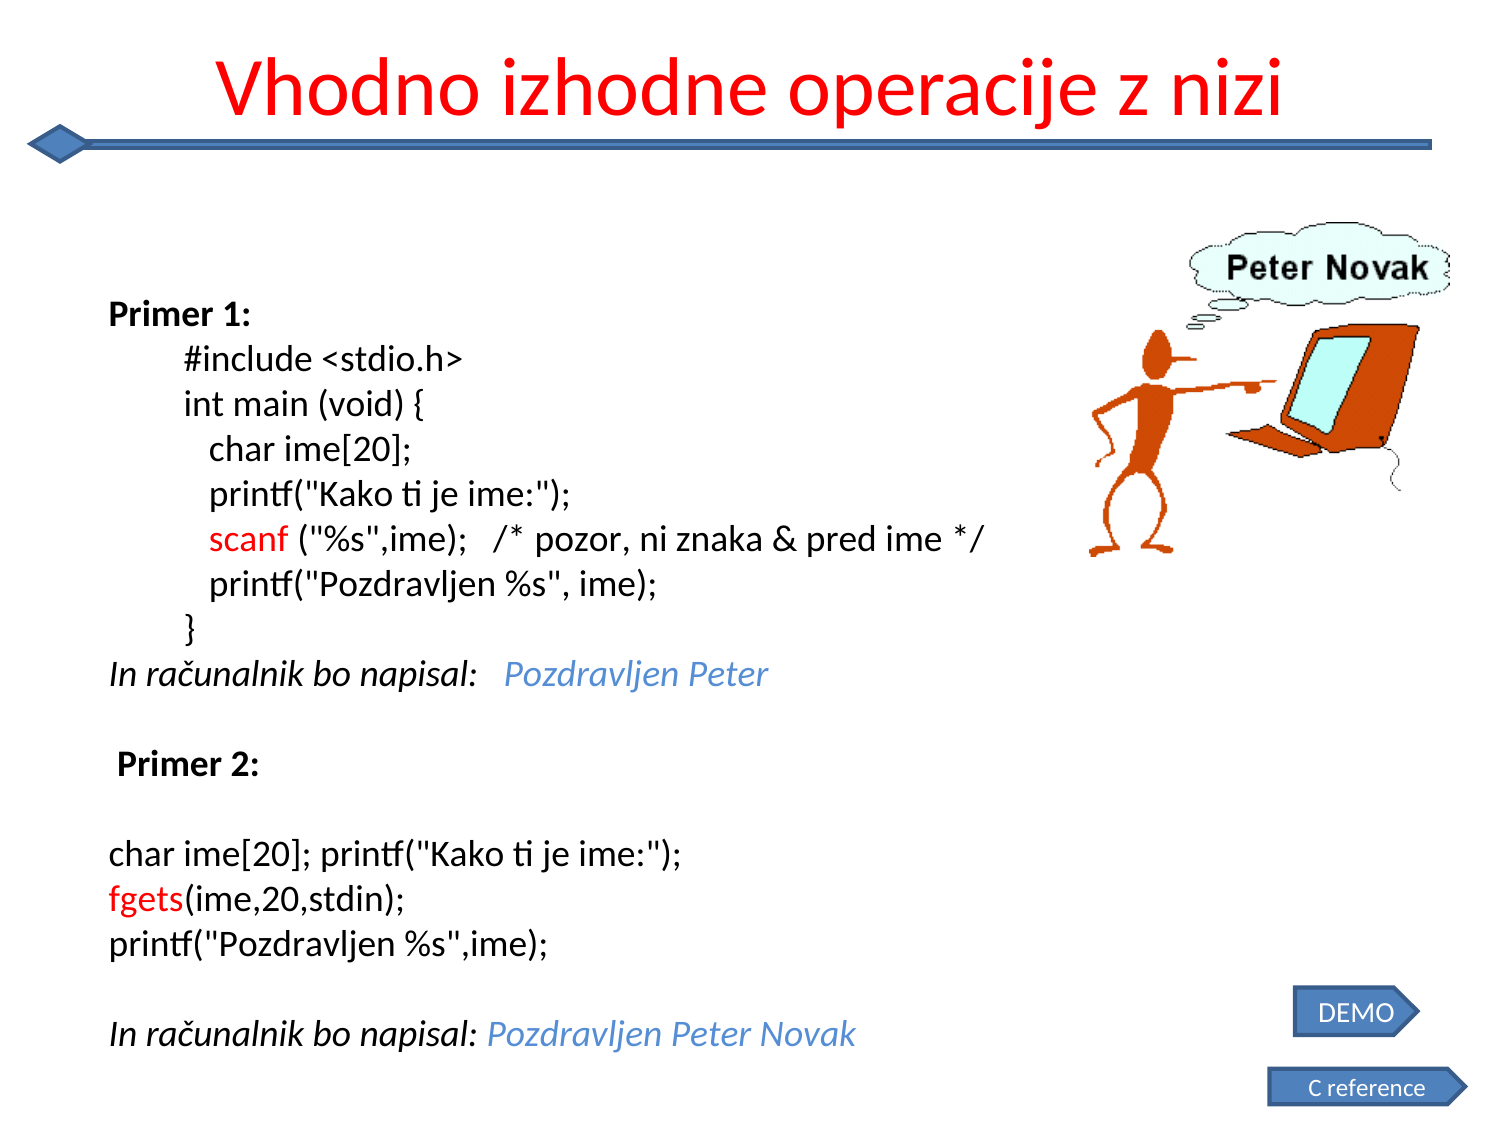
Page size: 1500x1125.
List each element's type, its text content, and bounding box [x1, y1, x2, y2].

text_box Primer 1: #include <stdio.h> int main (void) { char ime[20]; printf("Kako ti je ime:"); scanf ("%s",ime); /* pozor, ni znaka & pred ime */ printf("Pozdravljen %s", ime); } In računalnik bo napisal: Pozdravljen Peter Primer 2: char ime[20]; printf("Kako ti je ime:"); fgets(ime,20,stdin); printf("Pozdravljen %s",ime); In računalnik bo napisal: Pozdravljen Peter Novak [93, 281, 1407, 1062]
title Vhodno izhodne operacije z nizi [75, 23, 1426, 141]
picture [1089, 222, 1450, 558]
text_box DEMO [1295, 987, 1418, 1035]
text_box C reference [1269, 1068, 1466, 1105]
